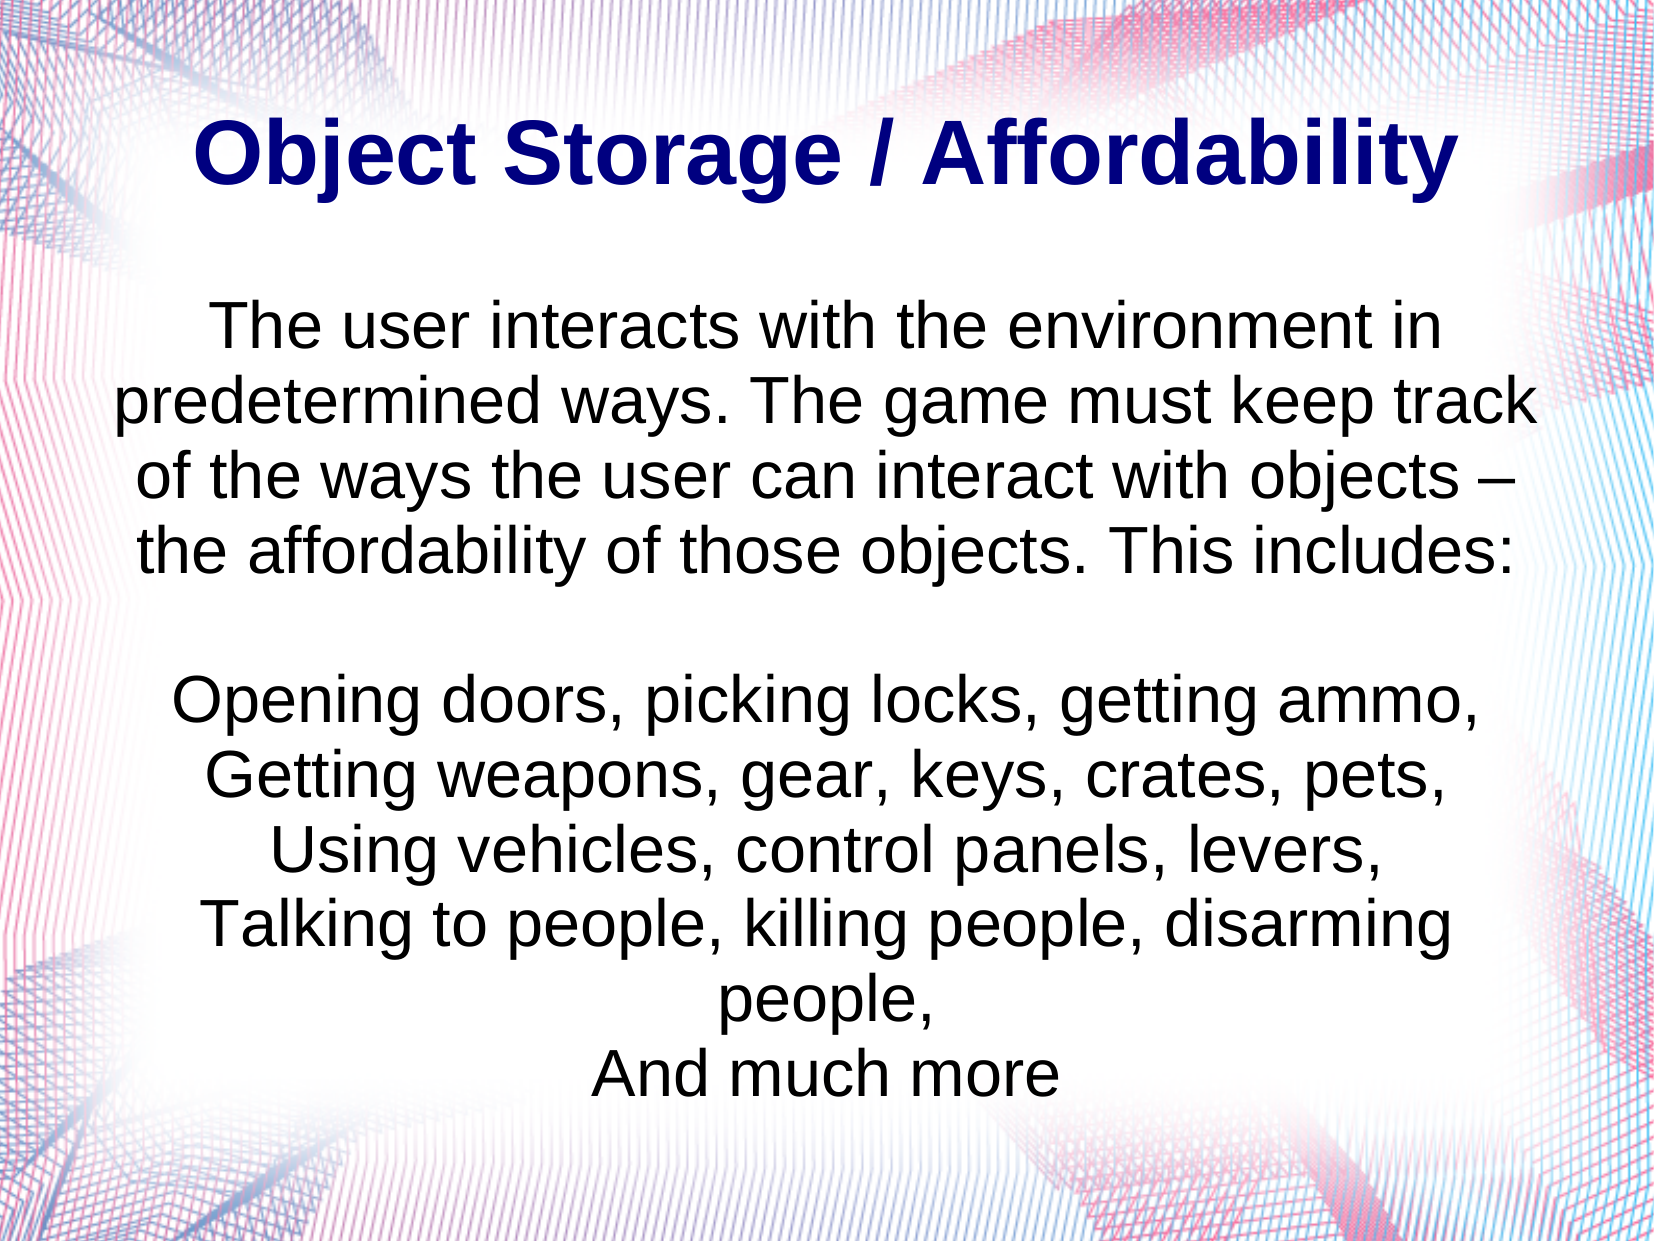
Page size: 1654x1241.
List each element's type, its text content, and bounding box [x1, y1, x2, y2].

picture [0, 0, 1654, 1241]
title Object Storage / Affordability [82, 49, 1571, 257]
subtitle The user interacts with the environment in predetermined ways. The game must keep track of the ways the user can interact with objects – the affordability of those objects. This includes: Opening doors, picking locks, getting ammo, Getting weapons, gear, keys, crates, pets, Using vehicles, control panels, levers, Talking to people, killing people, disarming people, And much more [82, 290, 1571, 1109]
